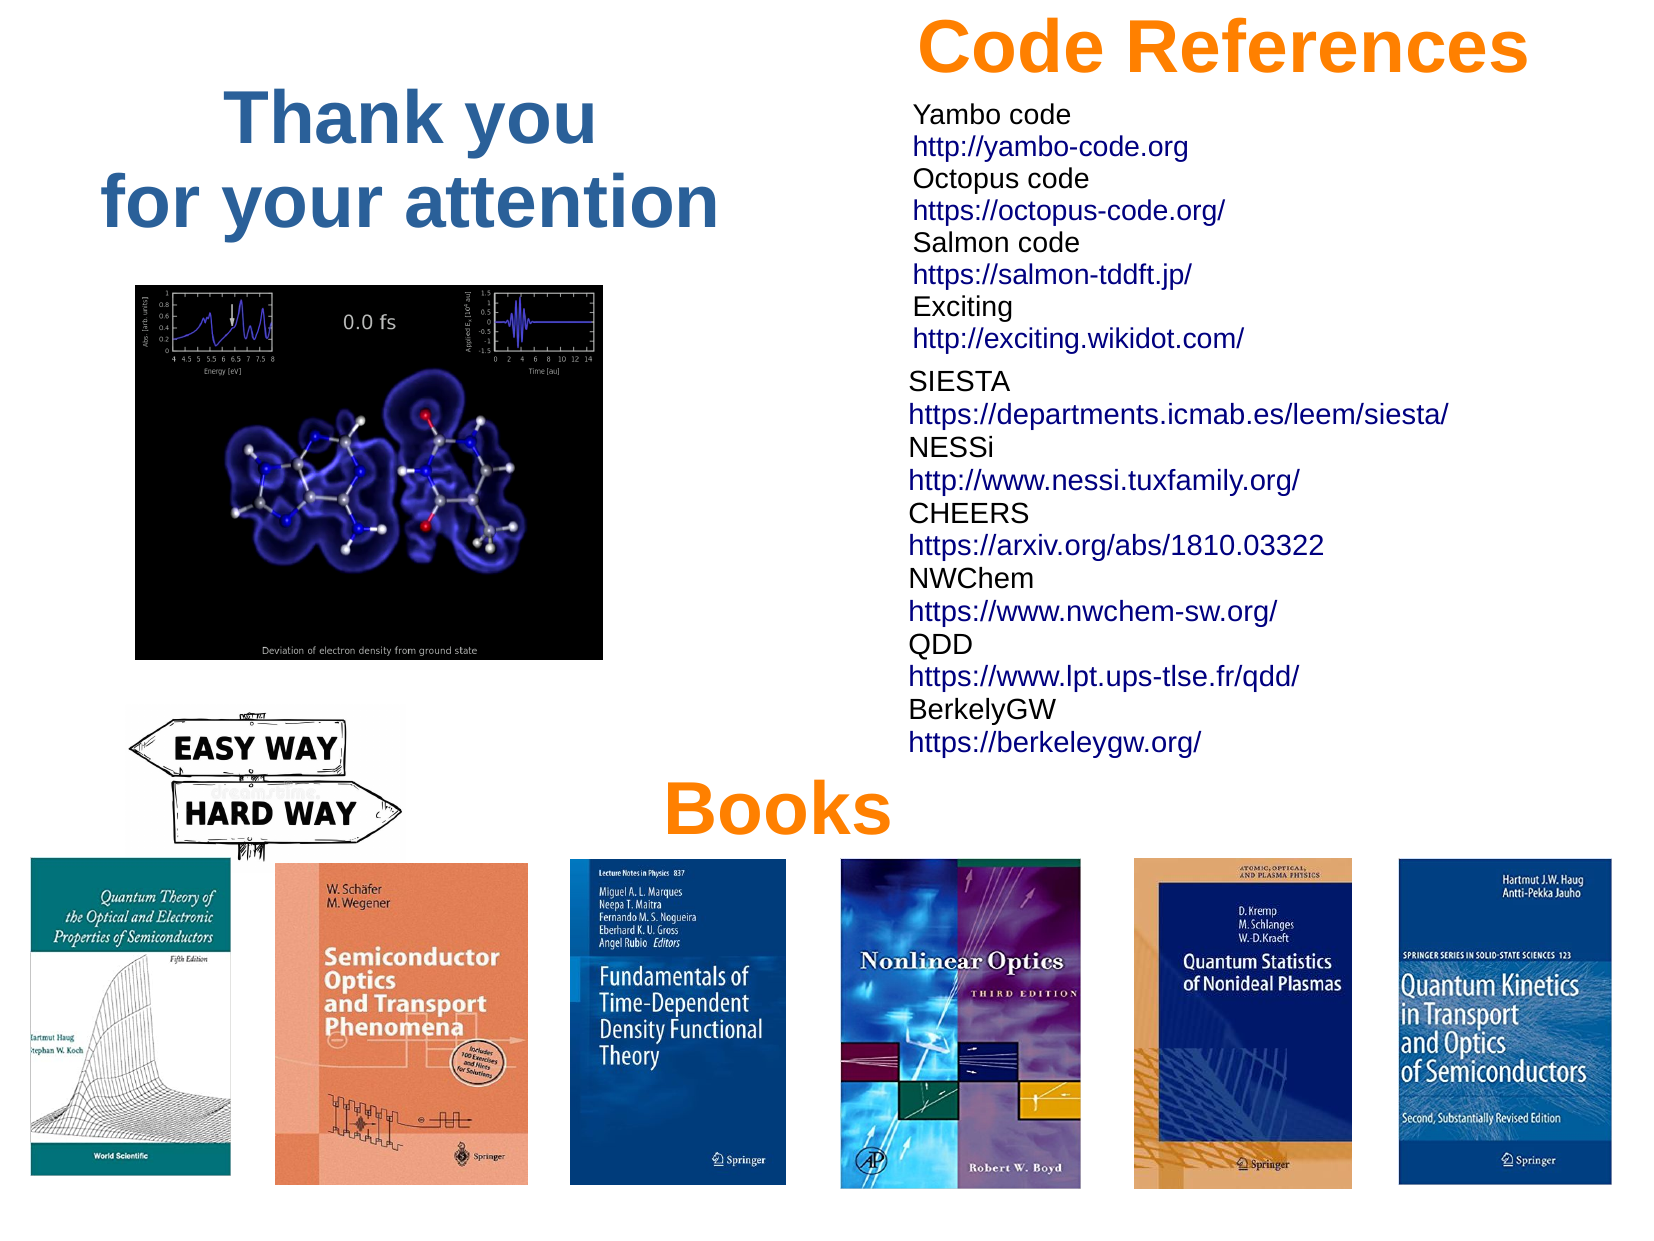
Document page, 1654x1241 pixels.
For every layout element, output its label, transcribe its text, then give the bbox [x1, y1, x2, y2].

list Yambo code http://yambo-code.org Octopus code https://octopus-code.org/ Salmon code https://salmon-tddft.jp/ Exciting http://exciting.wikidot.com/ [843, 106, 1354, 355]
picture [840, 858, 1081, 1189]
title Thank you for your attention [0, 75, 826, 244]
title Books [551, 750, 1006, 867]
text_box SIESTA https://departments.icmab.es/leem/siesta/ NESSi http://www.nessi.tuxfamily.org/ CHEERS https://arxiv.org/abs/1810.03322 NWChem https://www.nwchem-sw.org/ QDD https://www.lpt.ups-tlse.fr/qdd/ BerkelyGW https://berkeleygw.org/ [858, 358, 1504, 767]
picture [1134, 858, 1352, 1189]
picture [30, 704, 528, 1185]
picture [570, 859, 786, 1186]
picture [1398, 858, 1612, 1186]
text_box [135, 285, 604, 661]
title Code References [810, 0, 1639, 106]
